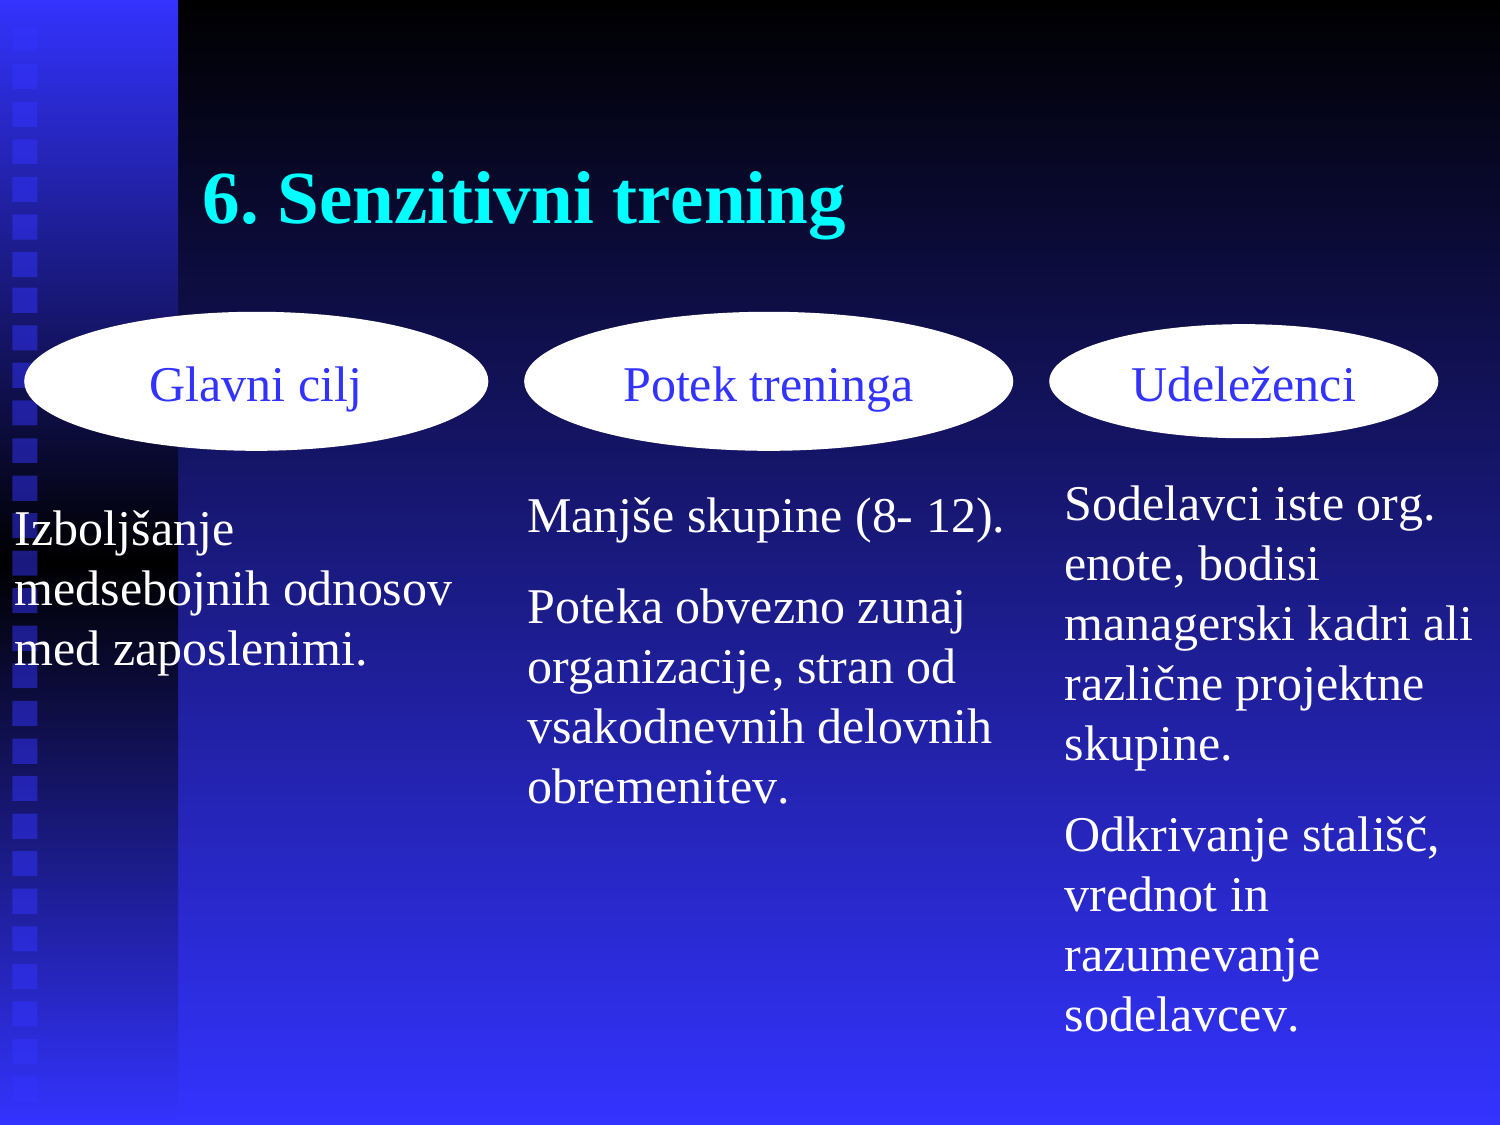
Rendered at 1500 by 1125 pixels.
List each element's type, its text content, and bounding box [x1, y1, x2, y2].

title 6. Senzitivni trening [187, 99, 1463, 288]
text_box Glavni cilj [24, 312, 488, 451]
text_box Izboljšanje medsebojnih odnosov med zaposlenimi. [0, 487, 512, 683]
text_box Potek treninga [524, 312, 1013, 451]
text_box Sodelavci iste org. enote, bodisi managerski kadri ali različne projektne skupine. Odkrivanje stališč, vrednot in razumevanje sodelavcev. [1050, 462, 1500, 1050]
text_box Udeleženci [1050, 324, 1438, 438]
text_box Manjše skupine (8- 12). Poteka obvezno zunaj organizacije, stran od vsakodnevnih delovnih obremenitev. [512, 474, 1050, 913]
